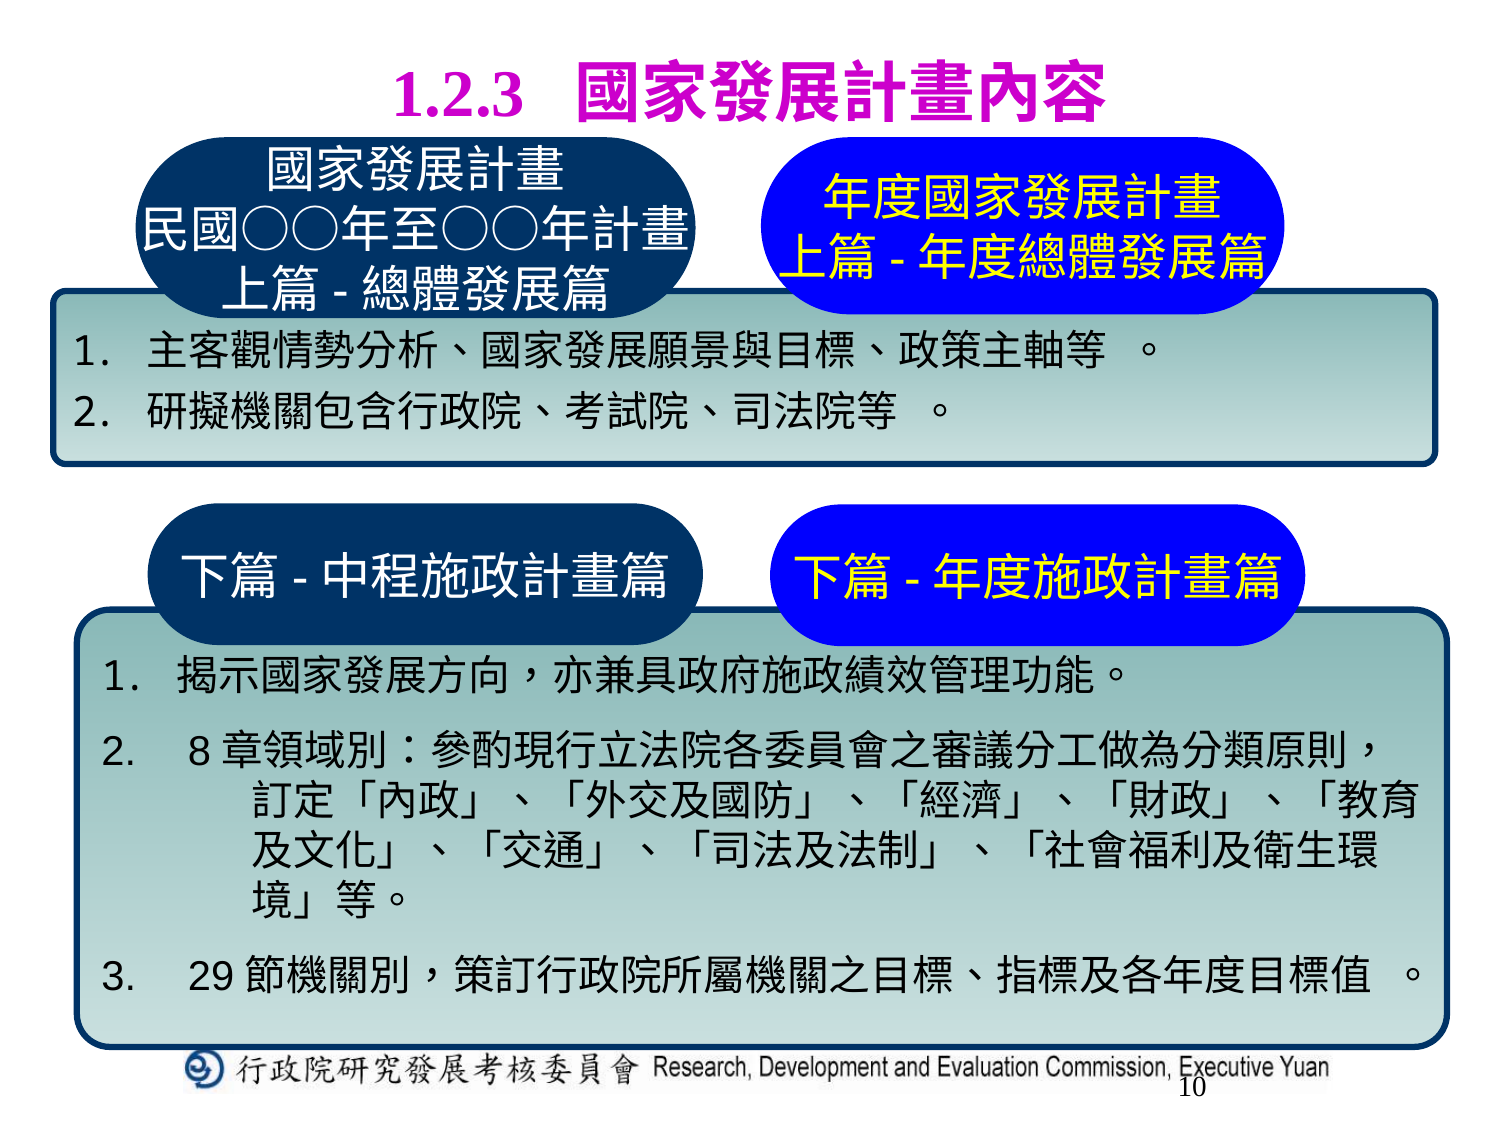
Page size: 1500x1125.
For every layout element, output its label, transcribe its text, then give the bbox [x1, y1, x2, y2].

text_box [1162, 1025, 1476, 1101]
text_box 下篇-中程施政計畫篇 [147, 503, 703, 646]
text_box 1.2.3 國家發展計畫內容 [787, 80, 800, 114]
text_box 1.2.3 國家發展計畫內容 [586, 69, 628, 112]
text_box 年度國家發展計畫 上篇-年度總體發展篇 [760, 137, 1285, 315]
text_box 1.2.3 國家發展計畫內容 [990, 88, 1027, 114]
text_box 1.2.3 國家發展計畫內容 [348, 43, 1152, 114]
text_box 下篇-年度施政計畫篇 [770, 504, 1306, 647]
text_box 主客觀情勢分析、國家發展願景與目標、政策主軸等 。 研擬機關包含行政院、考試院、司法院等 。 [53, 290, 1436, 465]
text_box 揭示國家發展方向，亦兼具政府施政績效管理功能。 8章領域別：參酌現行立法院各委員會之審議分工做為分類原則，訂定「內政」、「外交及國防」、「經濟」、「財政」、「教育及文化」、「交通」、「司法及法制」、「社會福利及衛生環境」等。 29節機關別，策訂行政院所屬機關之目標、指標及各年度目標值 。 [76, 609, 1447, 1047]
text_box 國家發展計畫 (民國○○年至○○年計畫) 上篇-總體發展篇 [135, 137, 696, 319]
